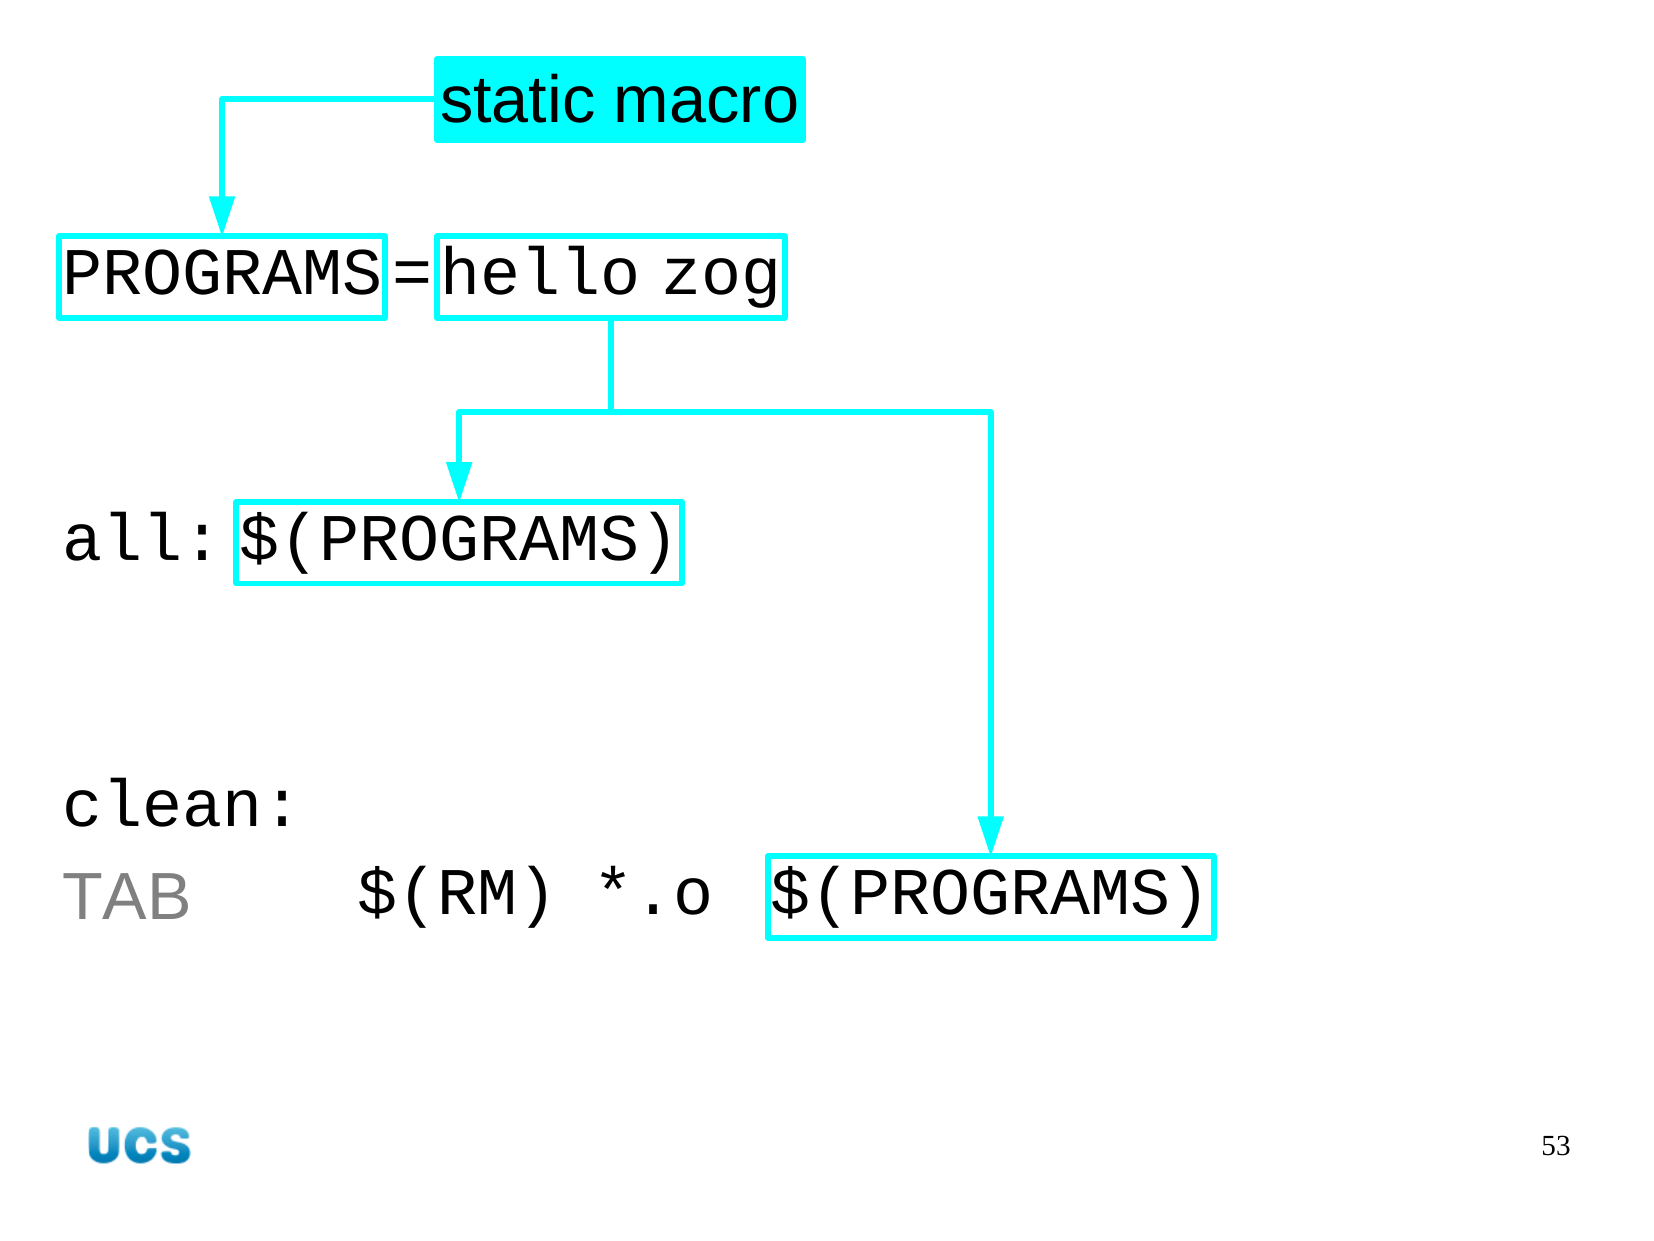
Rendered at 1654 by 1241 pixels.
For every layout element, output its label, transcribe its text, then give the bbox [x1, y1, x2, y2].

picture [88, 1126, 191, 1165]
text_box $(PROGRAMS) [767, 856, 1214, 938]
text_box hello zog [437, 236, 785, 318]
text_box $(PROGRAMS) [236, 501, 683, 584]
text_box = [389, 236, 436, 318]
text_box static macro [437, 59, 804, 140]
text_box $(RM) [354, 856, 561, 938]
text_box all: [59, 501, 226, 584]
text_box clean: [59, 767, 306, 850]
text_box TAB [59, 856, 195, 938]
text_box PROGRAMS [59, 236, 386, 318]
text_box *.o [590, 856, 717, 938]
